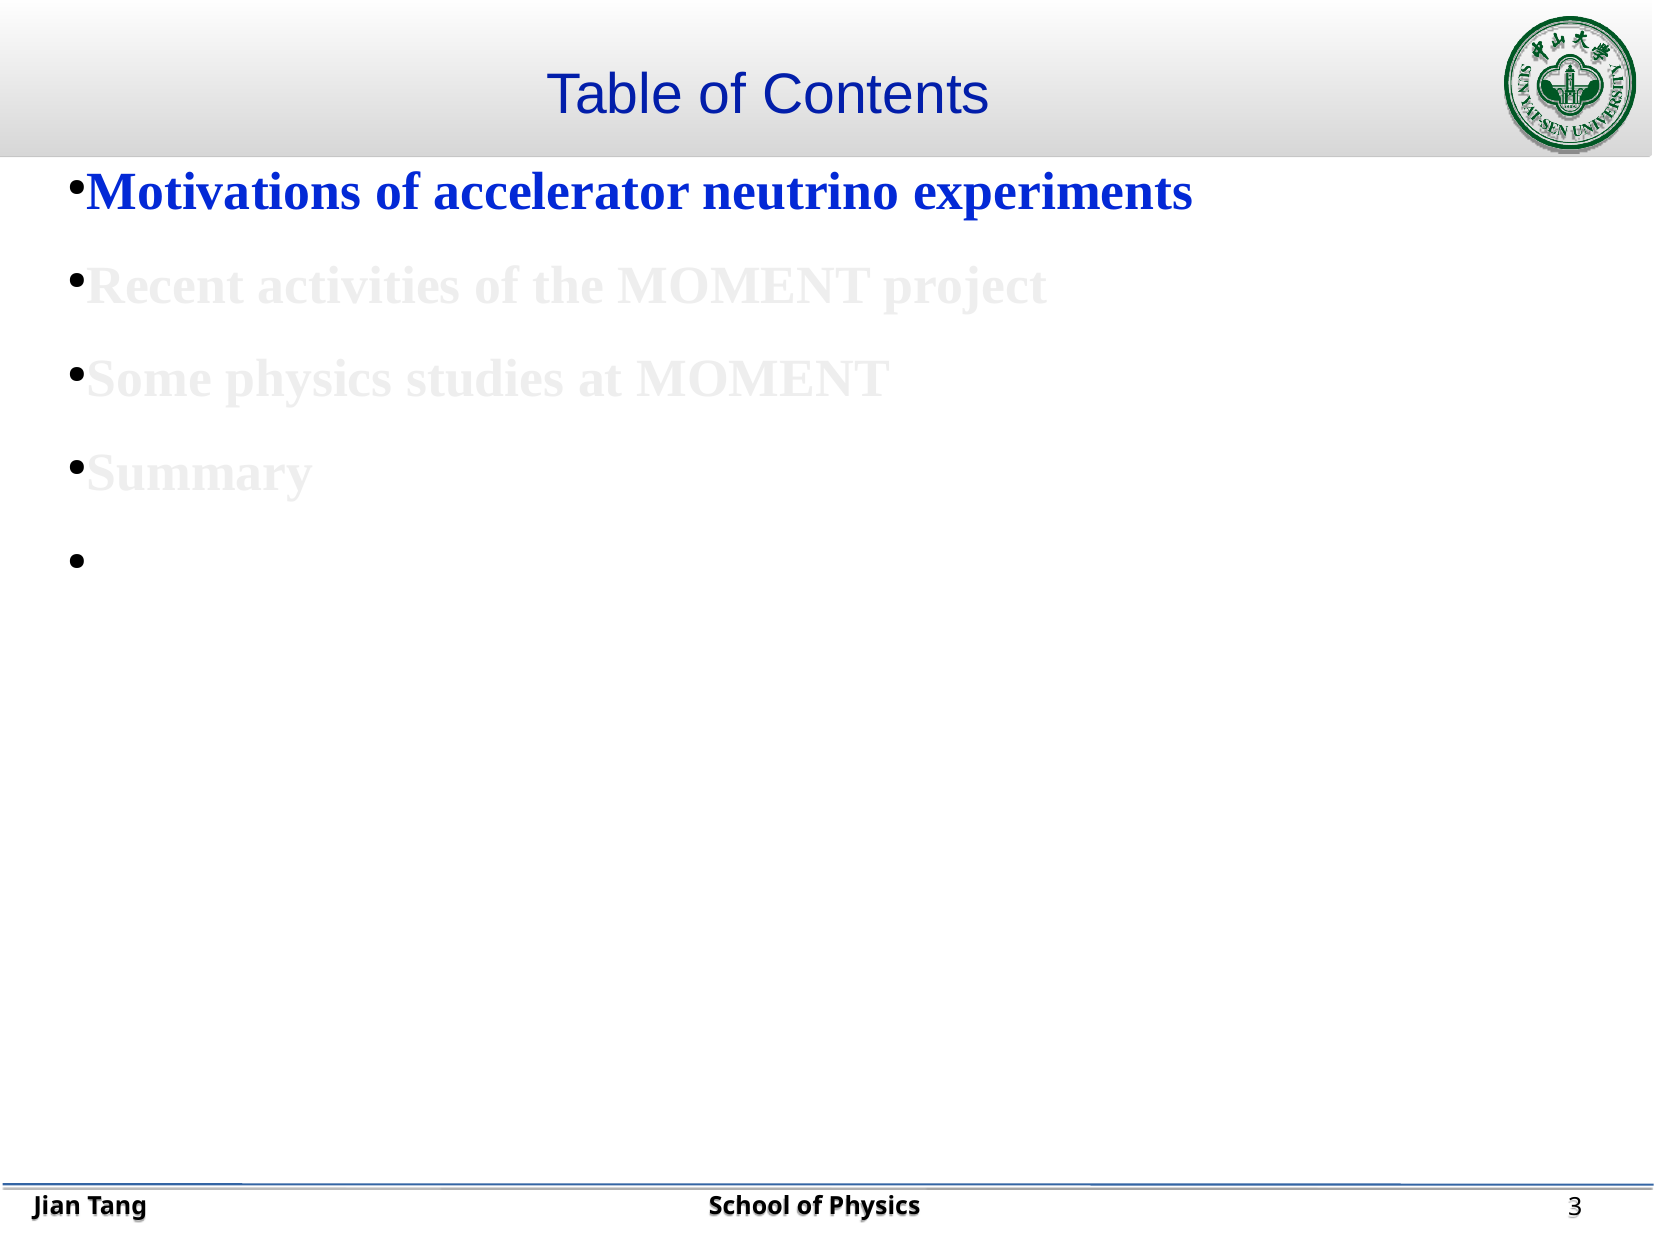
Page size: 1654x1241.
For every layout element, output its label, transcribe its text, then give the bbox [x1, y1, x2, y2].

text_box [1530, 1184, 1621, 1231]
title Table of Contents [66, 26, 1479, 155]
list Motivations of accelerator neutrino experiments Recent activities of the MOMENT project Some physics studies at MOMENT Summary [67, 156, 1591, 1178]
